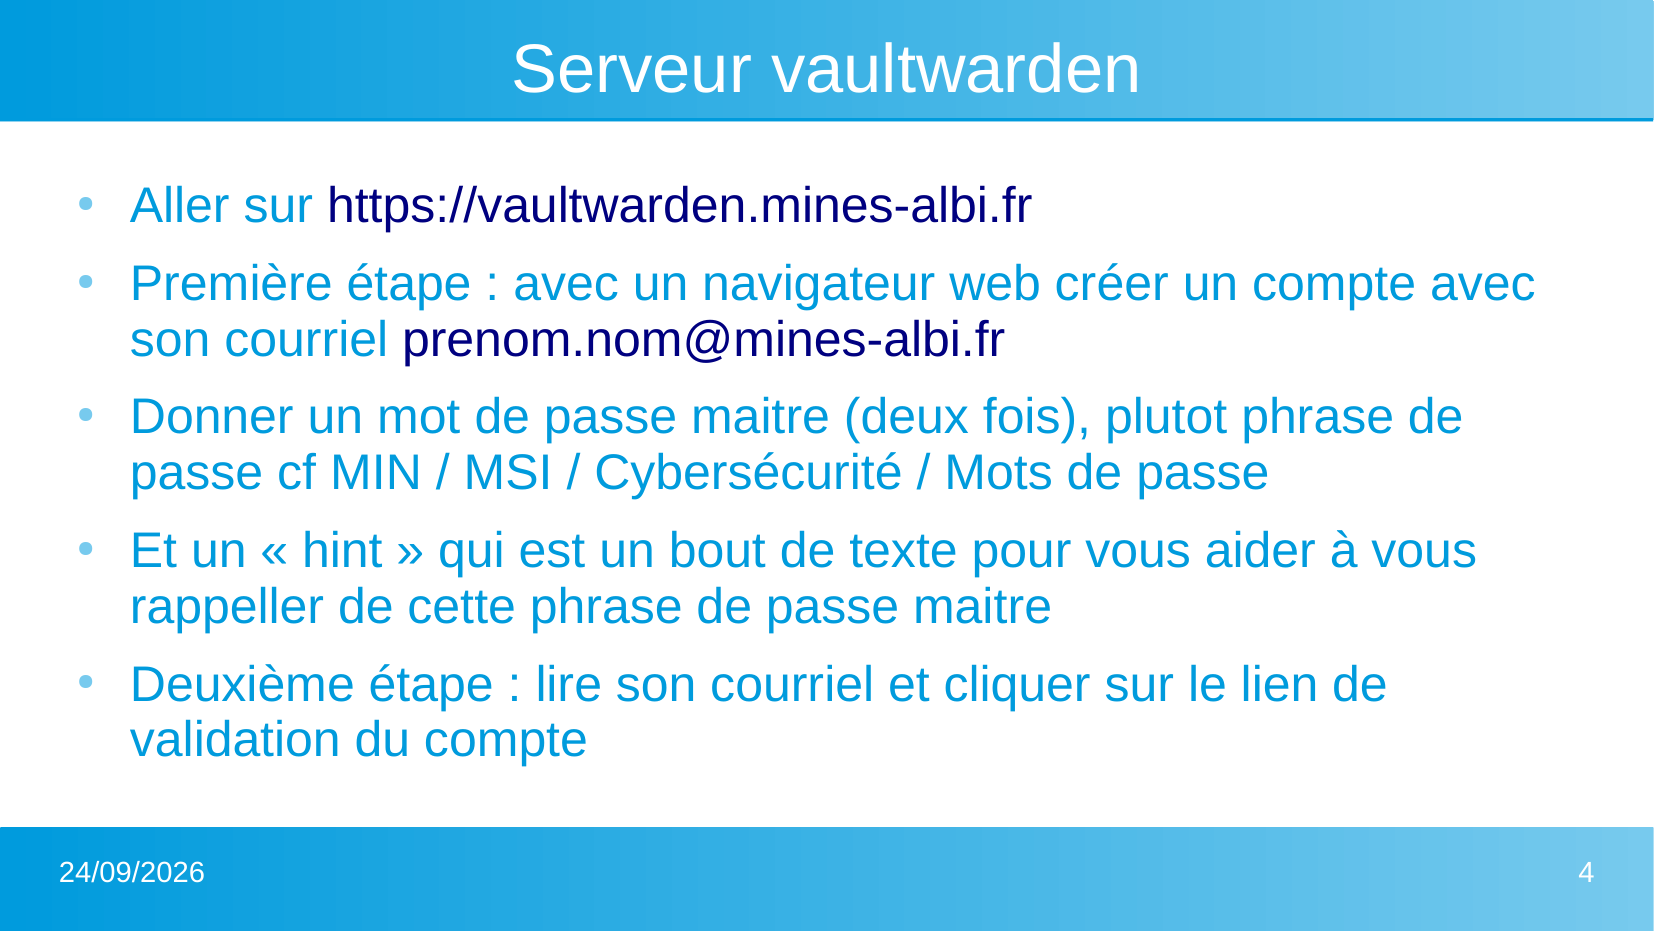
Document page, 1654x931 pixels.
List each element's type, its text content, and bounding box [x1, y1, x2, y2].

title Serveur vaultwarden [59, 29, 1595, 108]
list Aller sur https://vaultwarden.mines-albi.fr Première étape : avec un navigateur web créer un compte avec son courriel prenom.nom@mines-albi.fr Donner un mot de passe maitre (deux fois), plutot phrase de passe cf MIN / MSI / Cybersécurité / Mots de passe Et un « hint » qui est un bout de texte pour vous aider à vous rappeller de cette phrase de passe maitre Deuxième étape : lire son courriel et cliquer sur le lien de validation du compte [59, 177, 1595, 768]
